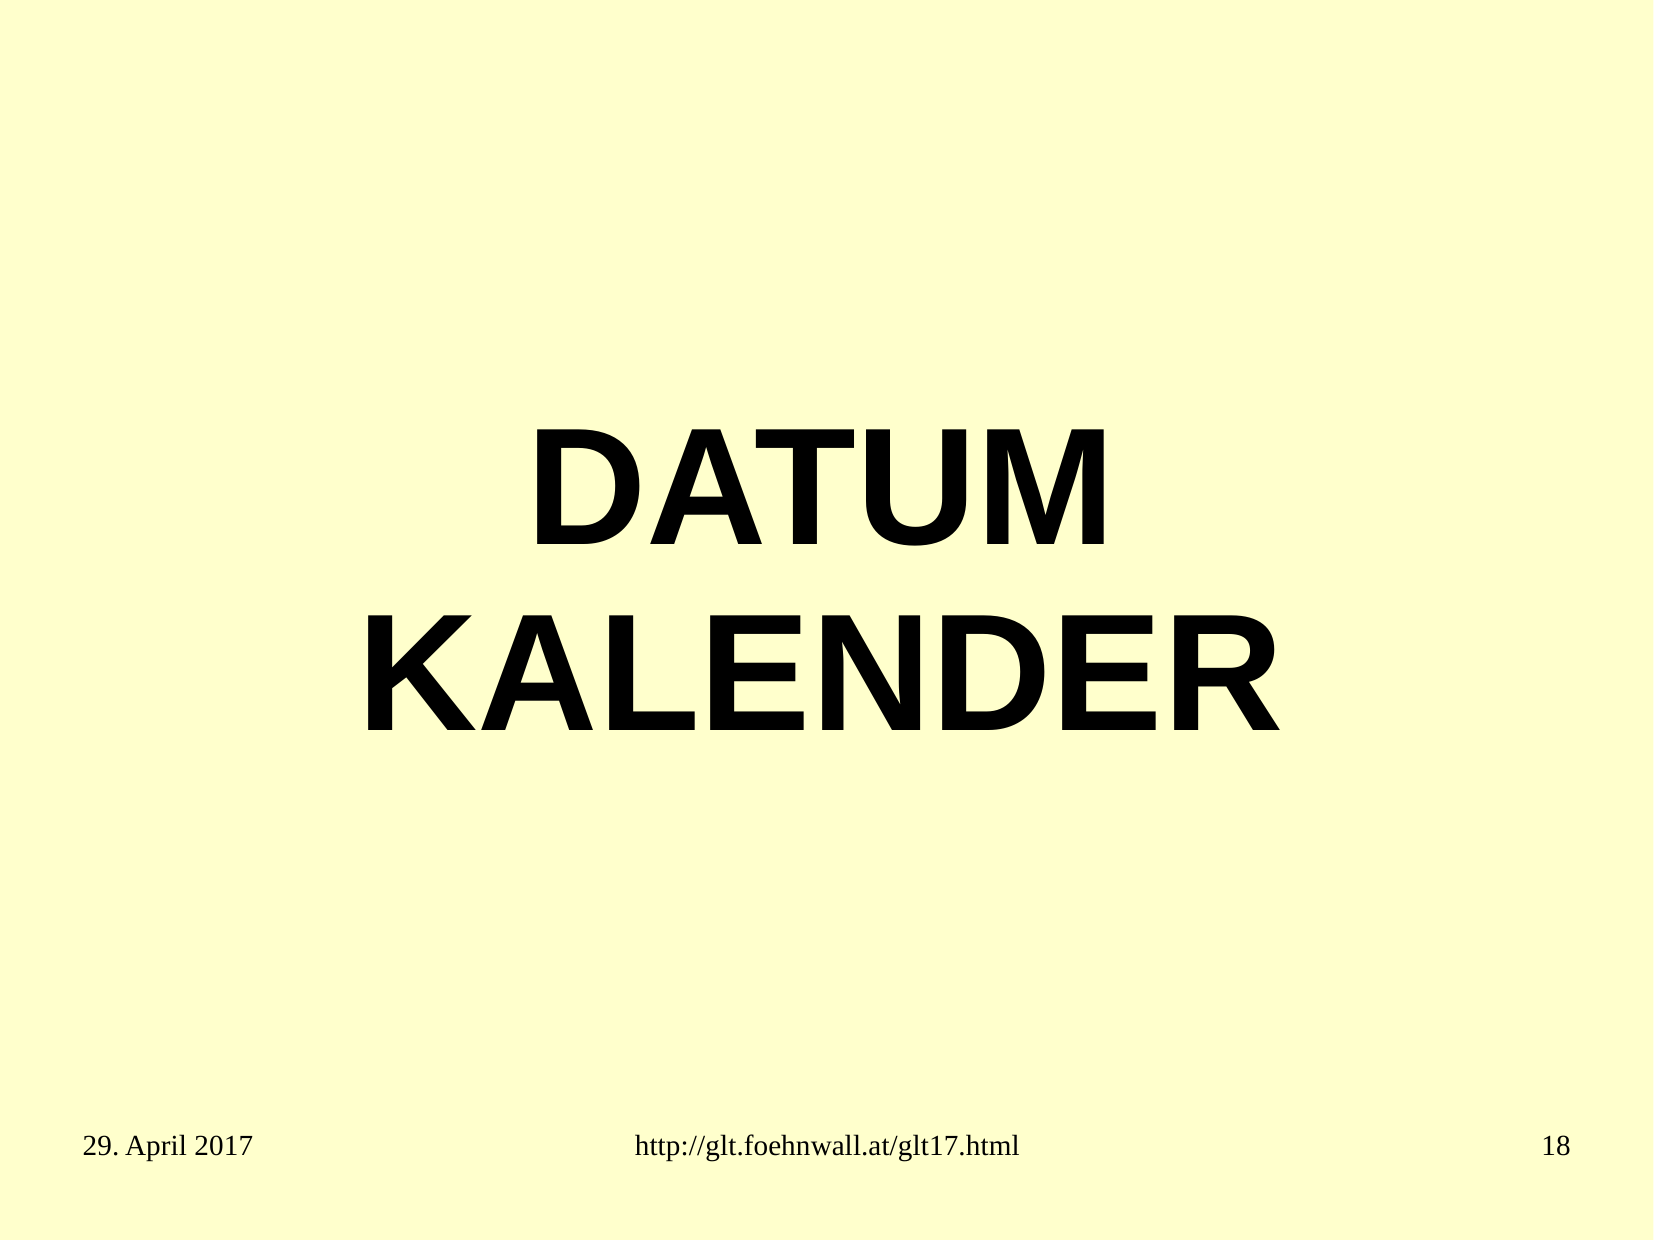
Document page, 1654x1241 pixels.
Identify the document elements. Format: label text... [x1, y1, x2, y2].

title DATUM KALENDER [76, 273, 1565, 886]
